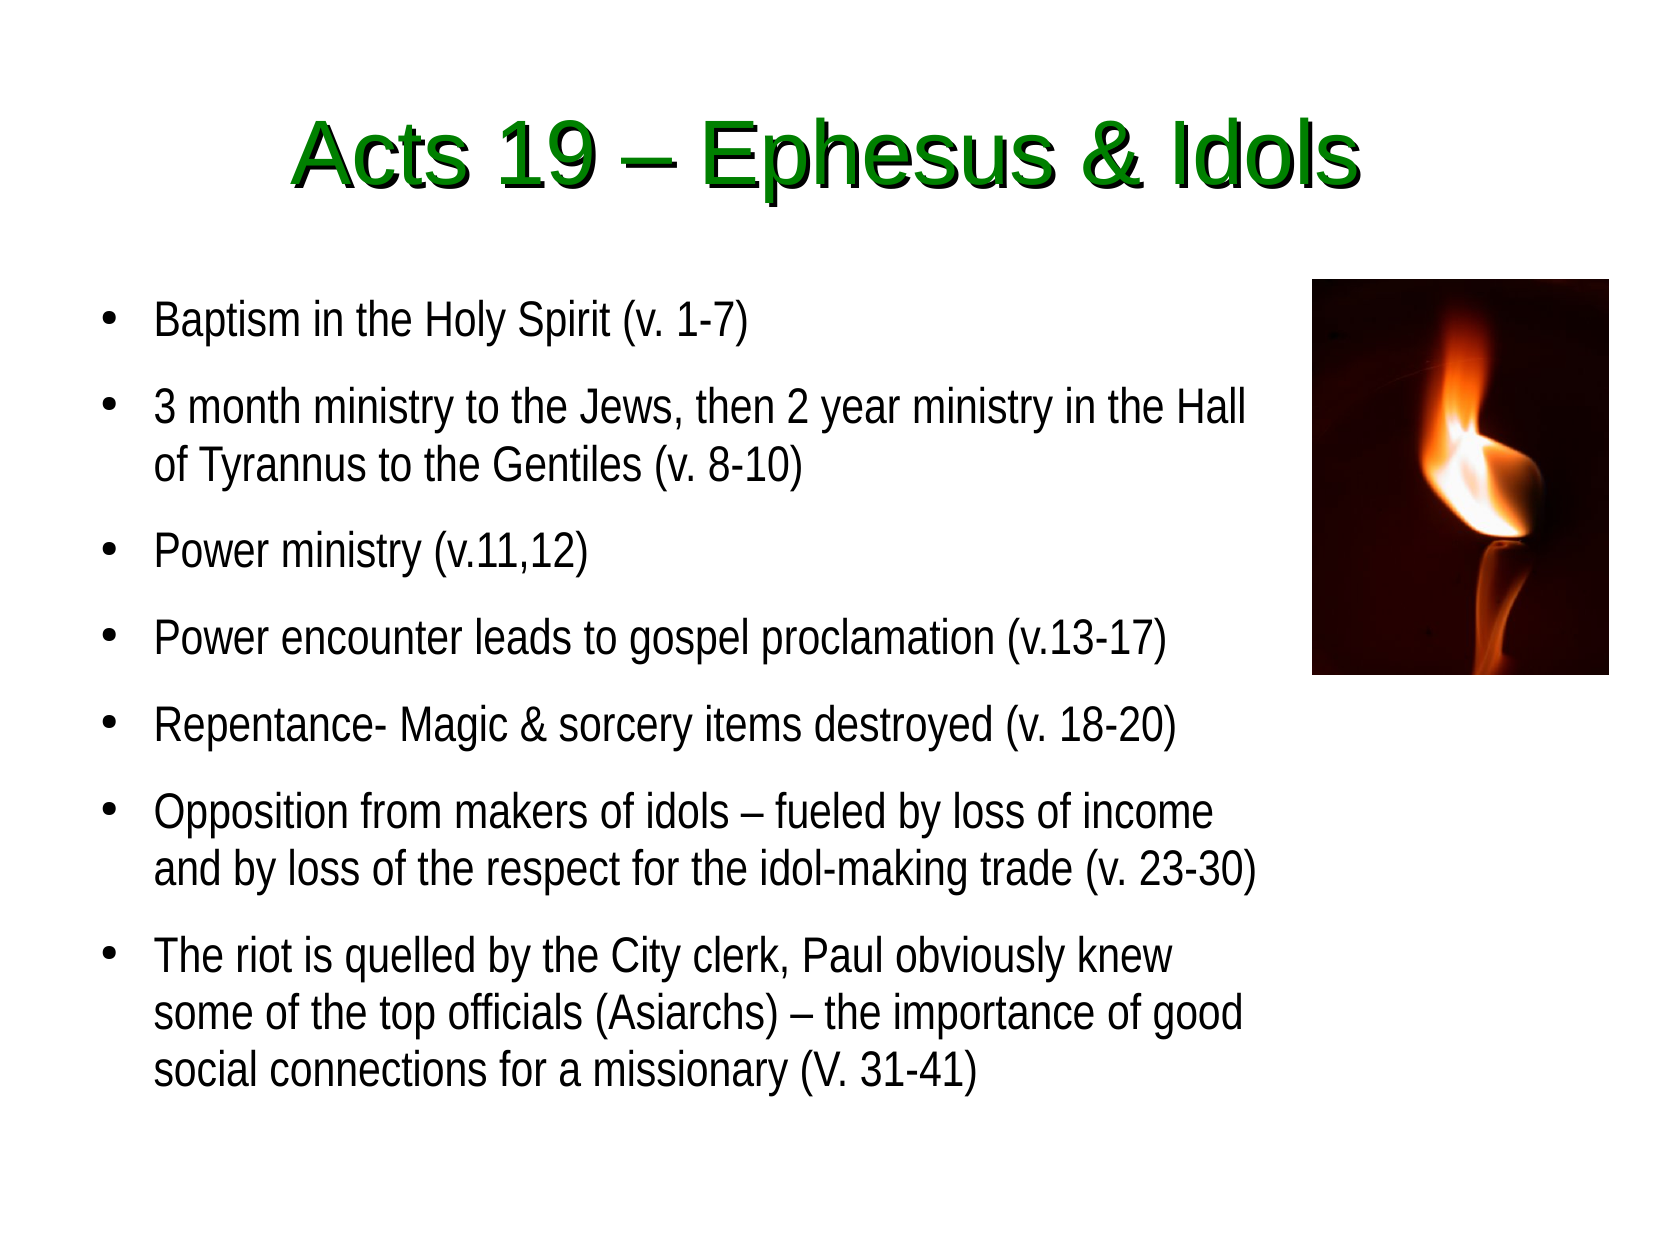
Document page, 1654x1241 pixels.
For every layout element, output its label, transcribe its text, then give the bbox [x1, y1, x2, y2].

list Baptism in the Holy Spirit (v. 1-7) 3 month ministry to the Jews, then 2 year ministry in the Hall of Tyrannus to the Gentiles (v. 8-10) Power ministry (v.11,12) Power encounter leads to gospel proclamation (v.13-17) Repentance- Magic & sorcery items destroyed (v. 18-20) Opposition from makers of idols – fueled by loss of income and by loss of the respect for the idol-making trade (v. 23-30) The riot is quelled by the City clerk, Paul obviously knew some of the top officials (Asiarchs) – the importance of good social connections for a missionary (V. 31-41) [82, 290, 1276, 1094]
picture [1312, 279, 1609, 676]
title Acts 19 – Ephesus & Idols [82, 56, 1571, 250]
